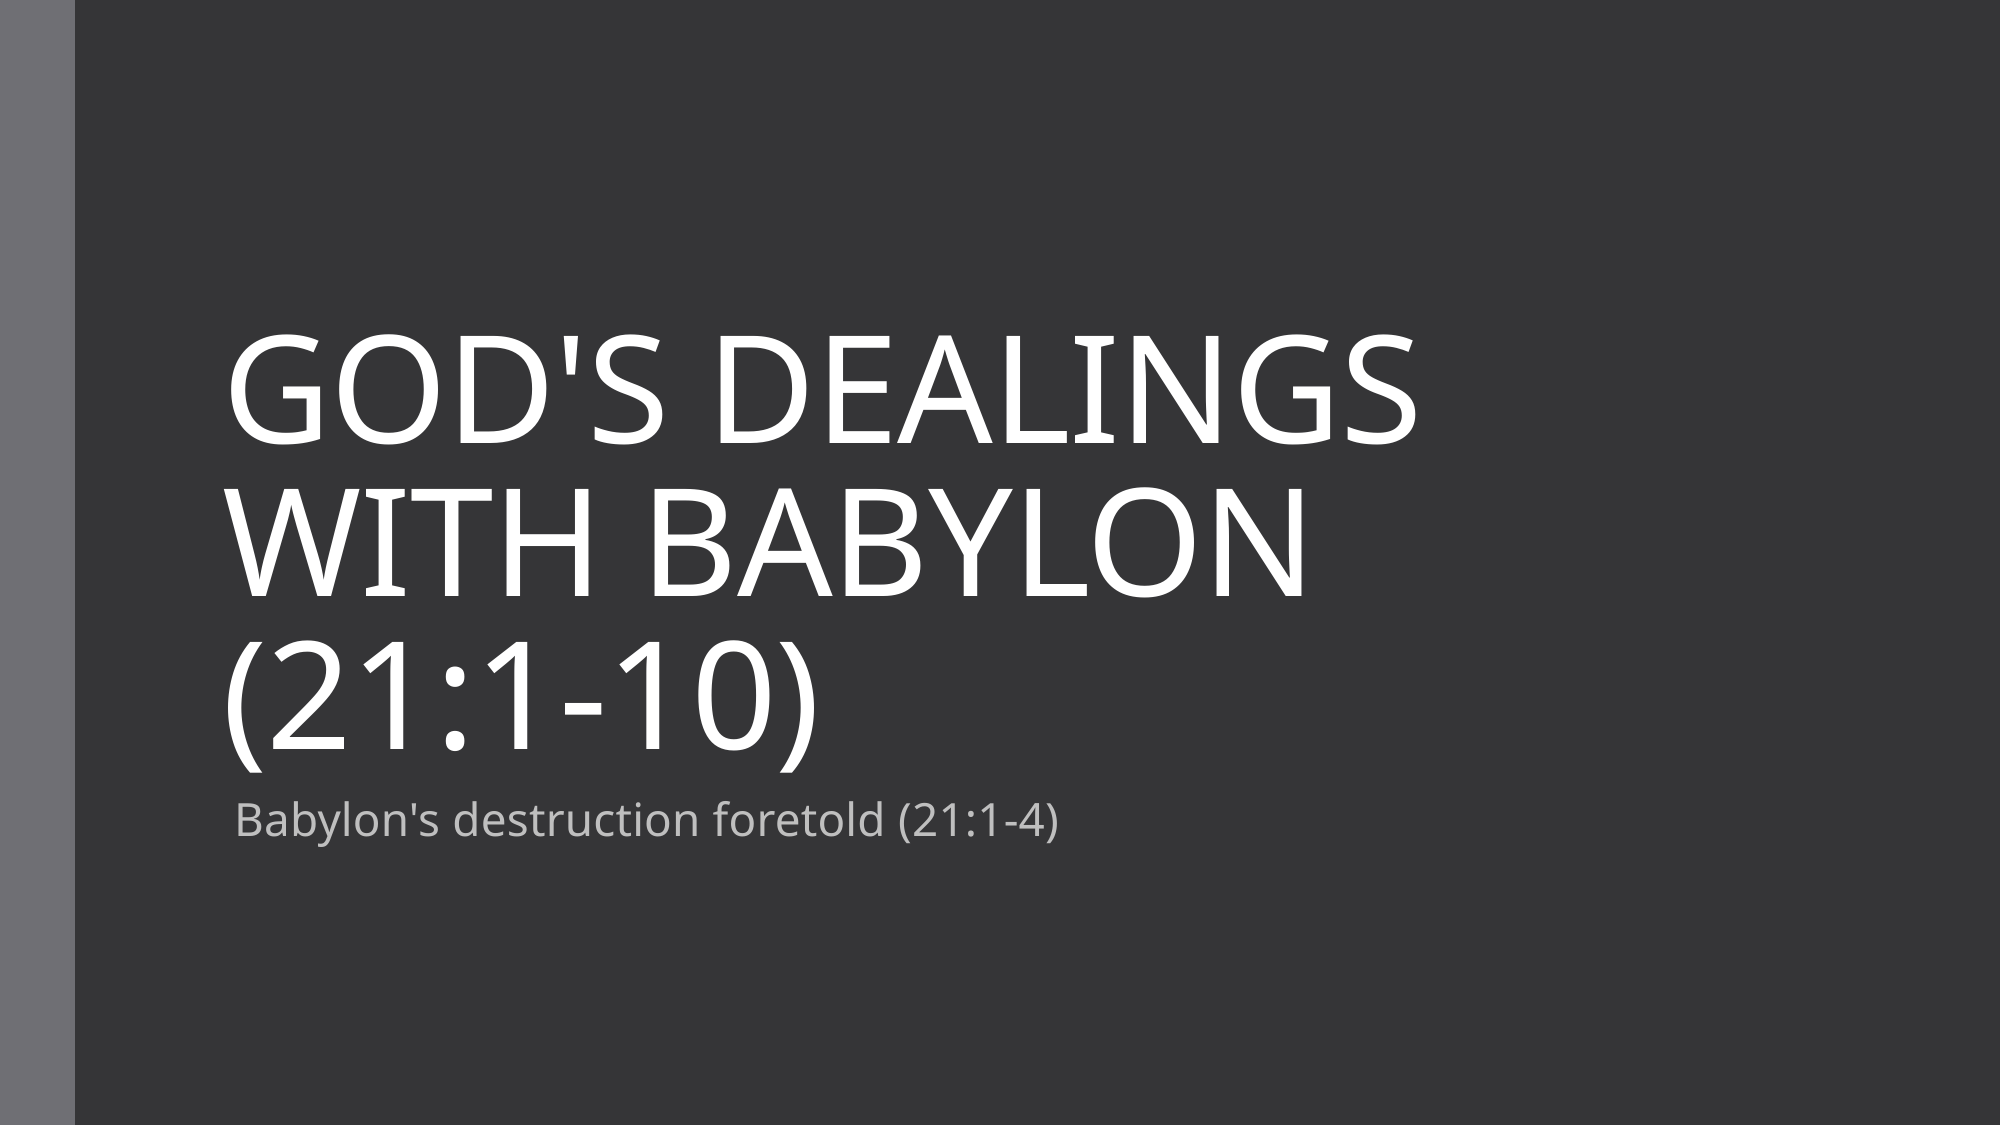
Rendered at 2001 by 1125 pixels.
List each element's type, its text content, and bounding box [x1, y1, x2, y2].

title GOD'S DEALINGS WITH BABYLON (21:1-10) [206, 124, 1752, 787]
subtitle Babylon's destruction foretold (21:1-4) [206, 787, 1752, 1066]
